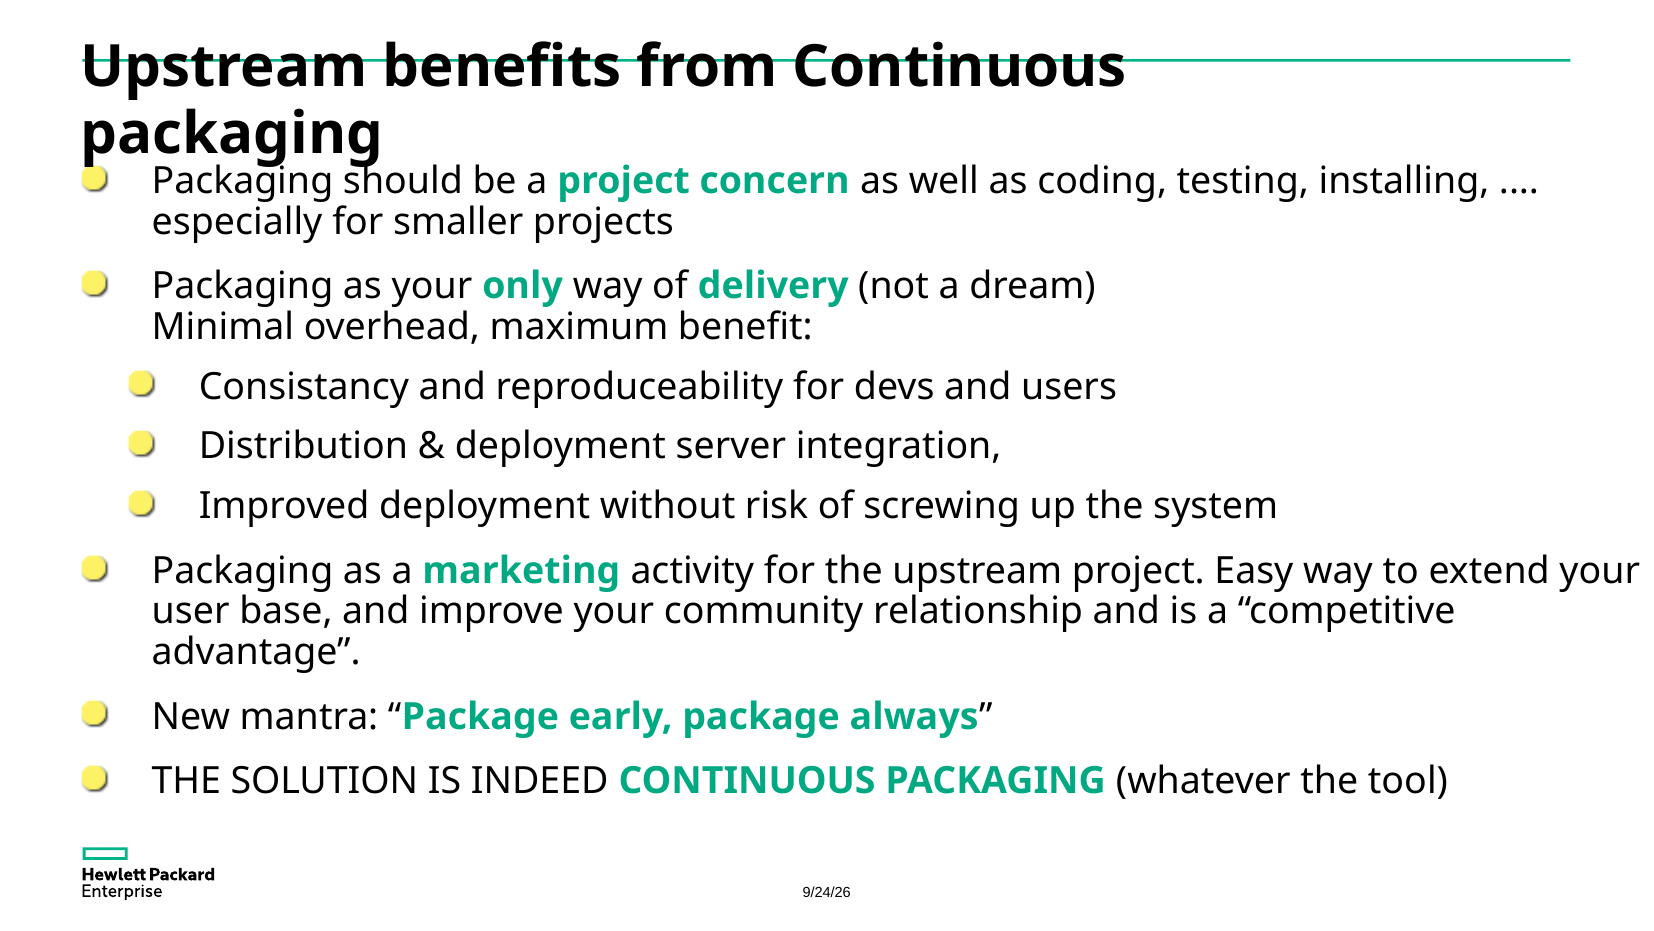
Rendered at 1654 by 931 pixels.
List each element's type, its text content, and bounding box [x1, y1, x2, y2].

title Upstream benefits from Continuous packaging [80, 39, 1398, 161]
list Packaging should be a project concern as well as coding, testing, installing, .... especially for smaller projects Packaging as your only way of delivery (not a dream) Minimal overhead, maximum benefit: Consistancy and reproduceability for devs and users Distribution & deployment server integration, Improved deployment without risk of screwing up the system Packaging as a marketing activity for the upstream project. Easy way to extend your user base, and improve your community relationship and is a “competitive advantage”. New mantra: “Package early, package always” THE SOLUTION IS INDEED CONTINUOUS PACKAGING (whatever the tool) [68, 161, 1654, 913]
